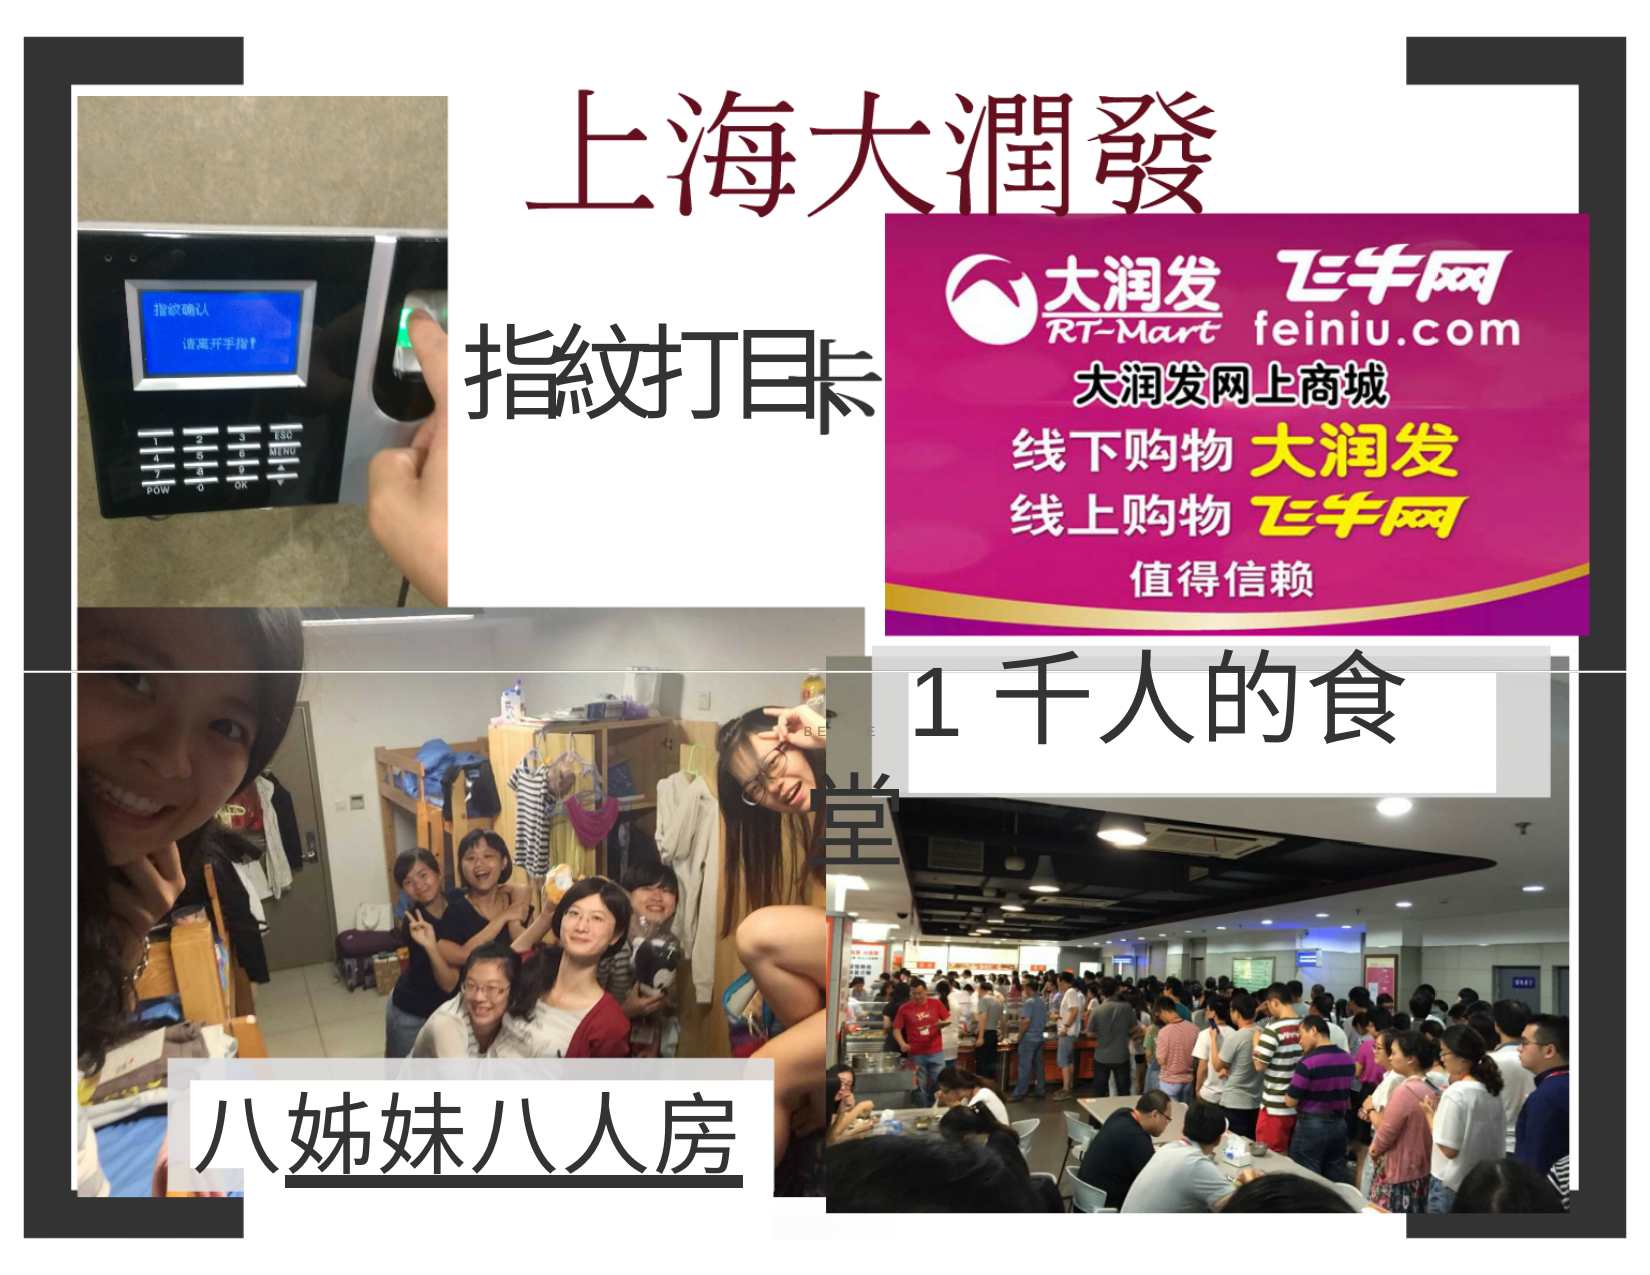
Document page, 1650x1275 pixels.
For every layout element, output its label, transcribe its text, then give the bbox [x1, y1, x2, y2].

text_box 八姊妹八人房 [190, 1078, 749, 1188]
text_box BE E 1千人的食堂 [801, 632, 1496, 759]
text_box 指紋打目、 [459, 307, 907, 435]
text_box [24, 36, 1626, 1239]
